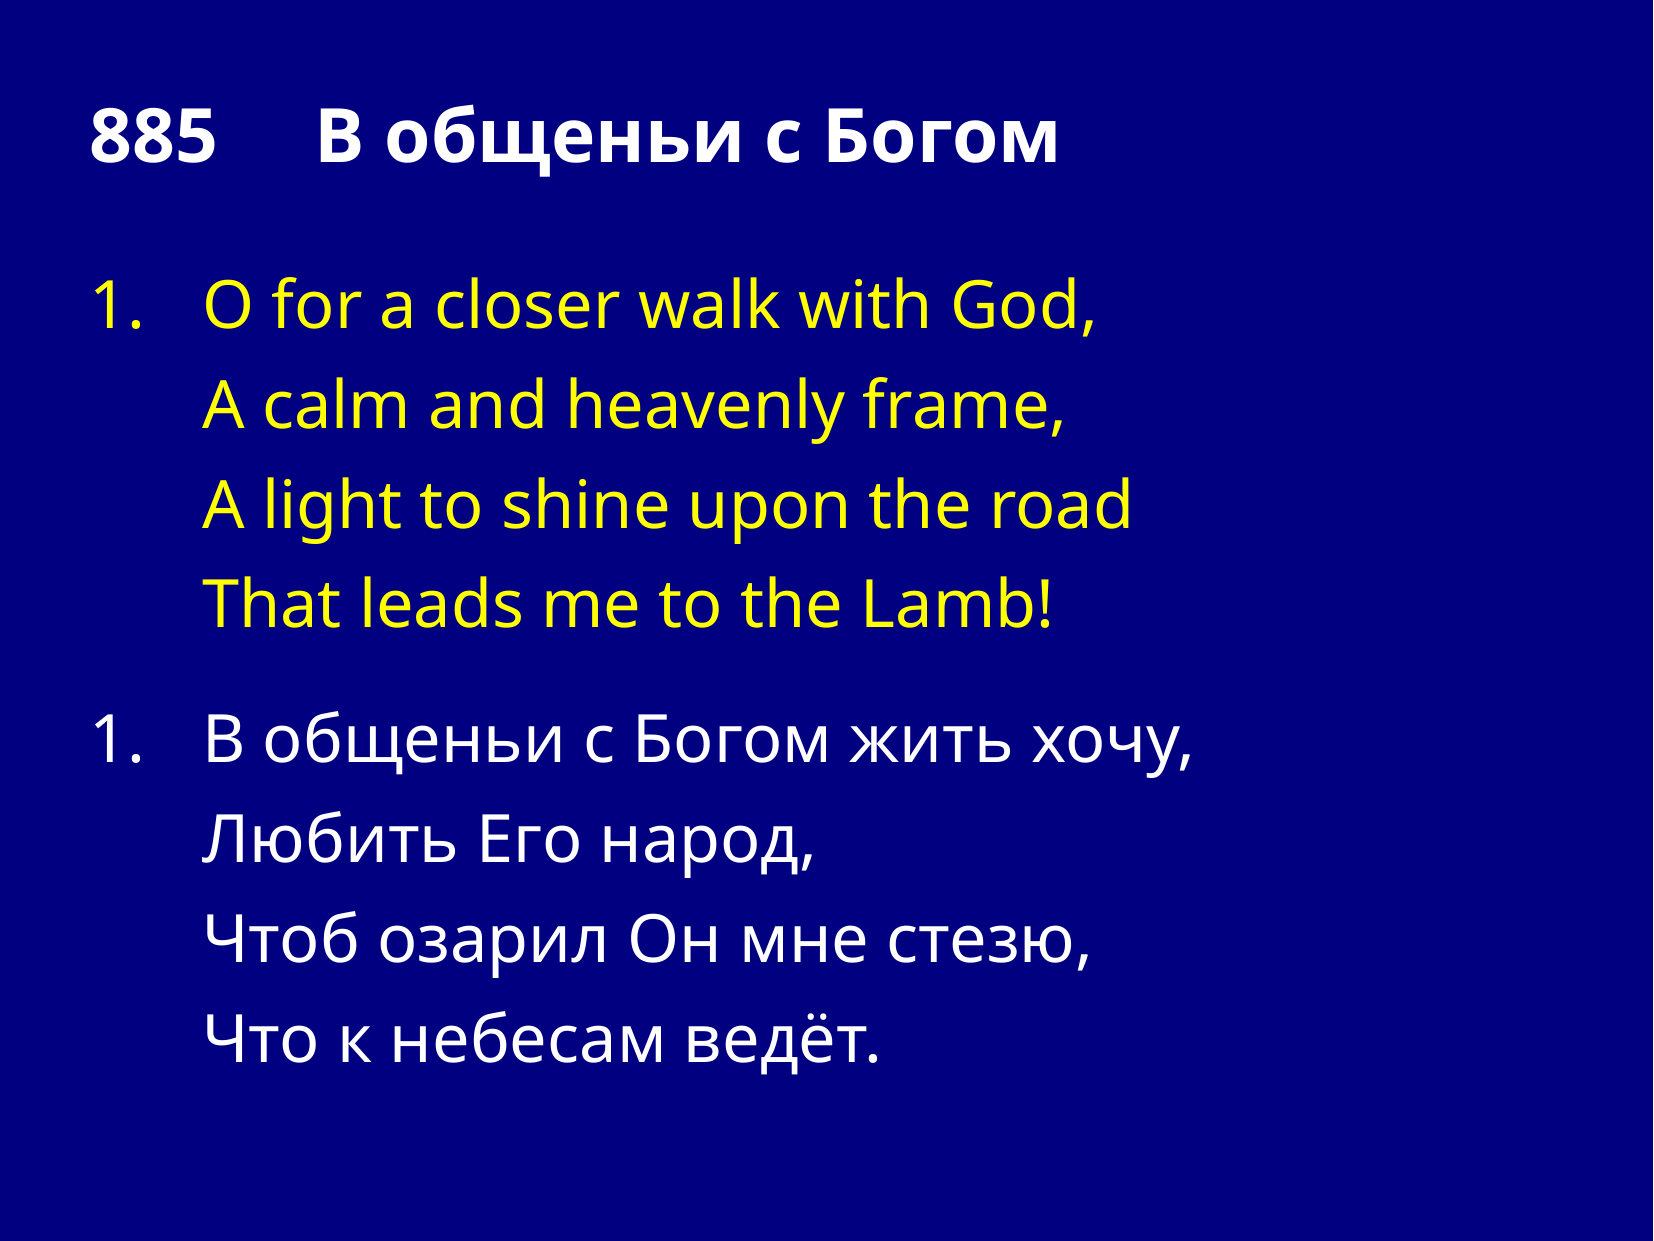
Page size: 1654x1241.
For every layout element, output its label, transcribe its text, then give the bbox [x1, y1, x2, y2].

text_box 885 В общеньи с Богом [75, 75, 1576, 188]
text_box 1. O for a closer walk with God, A calm and heavenly frame, A light to shine upon the road That leads me to the Lamb! [75, 188, 1576, 638]
text_box 1. В общеньи с Богом жить хочу, Любить Его народ, Чтоб озарил Он мне стезю, Что к небесам ведёт. [75, 675, 1576, 1163]
